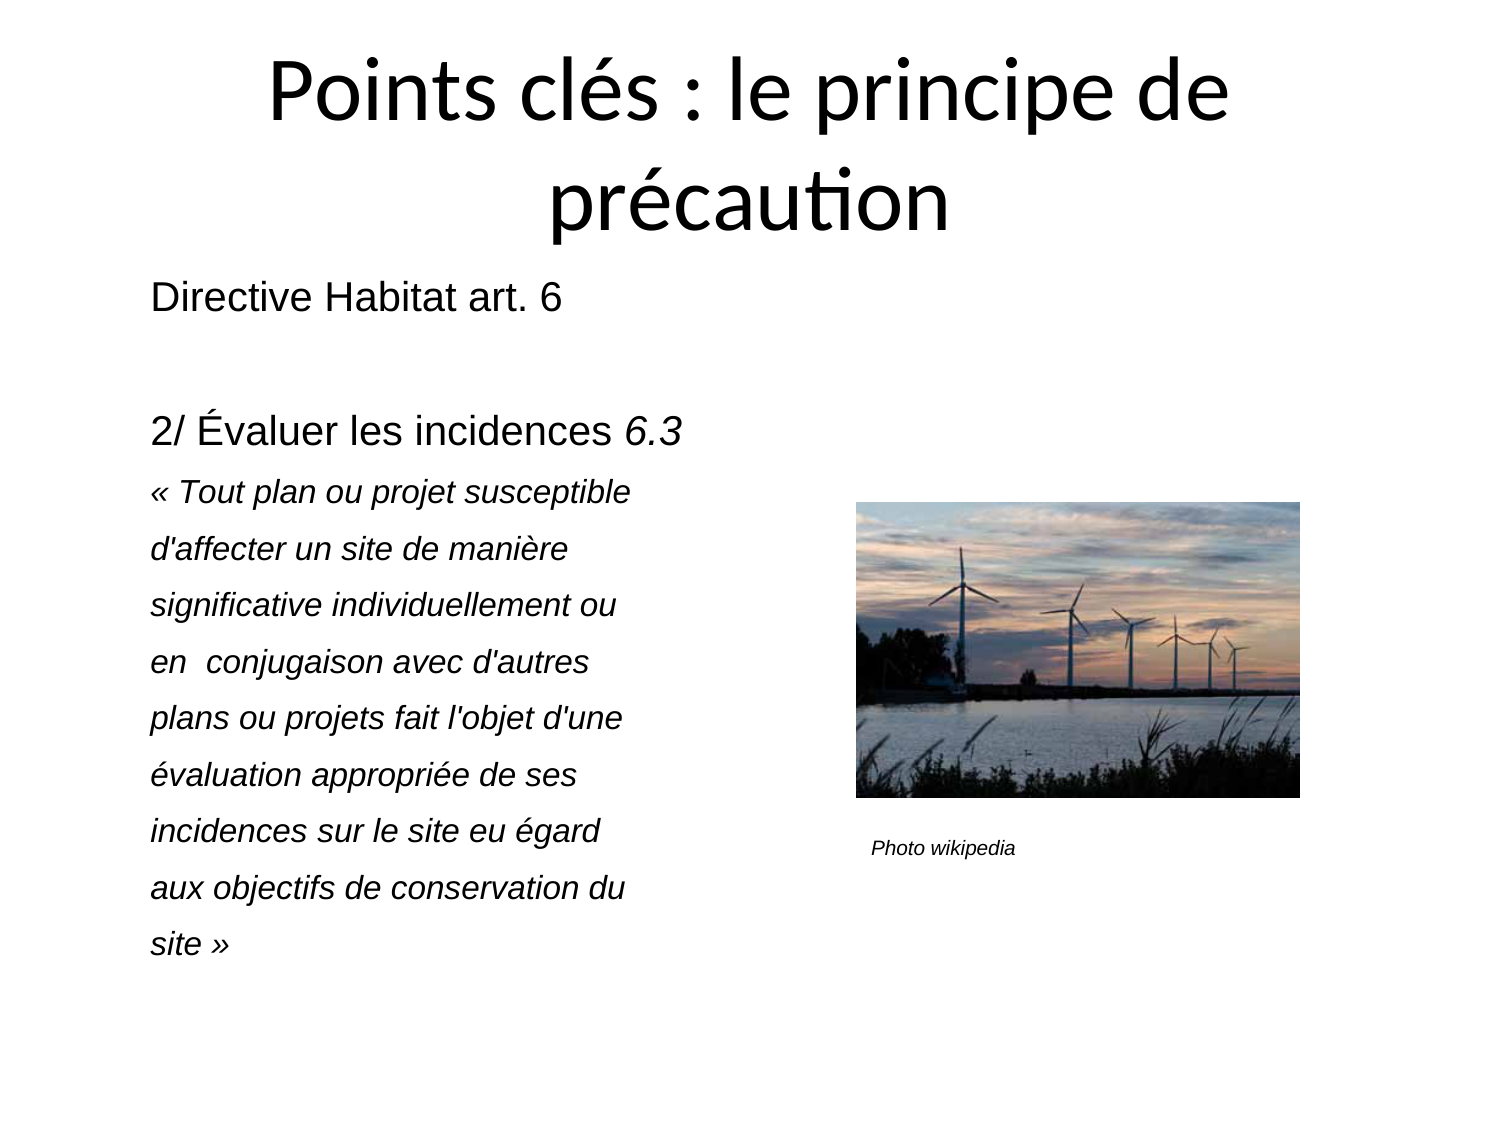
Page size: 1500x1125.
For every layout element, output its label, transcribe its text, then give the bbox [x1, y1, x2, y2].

picture [856, 502, 1300, 708]
title Points clés : le principe de précaution [75, 20, 1425, 257]
text_box [767, 708, 1418, 1107]
list Directive Habitat art. 6 2/ Évaluer les incidences 6.3 « Tout plan ou projet susceptible d'affecter un site de manière significative individuellement ou en conjugaison avec d'autres plans ou projets fait l'objet d'une évaluation appropriée de ses incidences sur le site eu égard aux objectifs de conservation du site » [75, 262, 734, 1125]
text_box Photo wikipedia [856, 826, 1329, 867]
